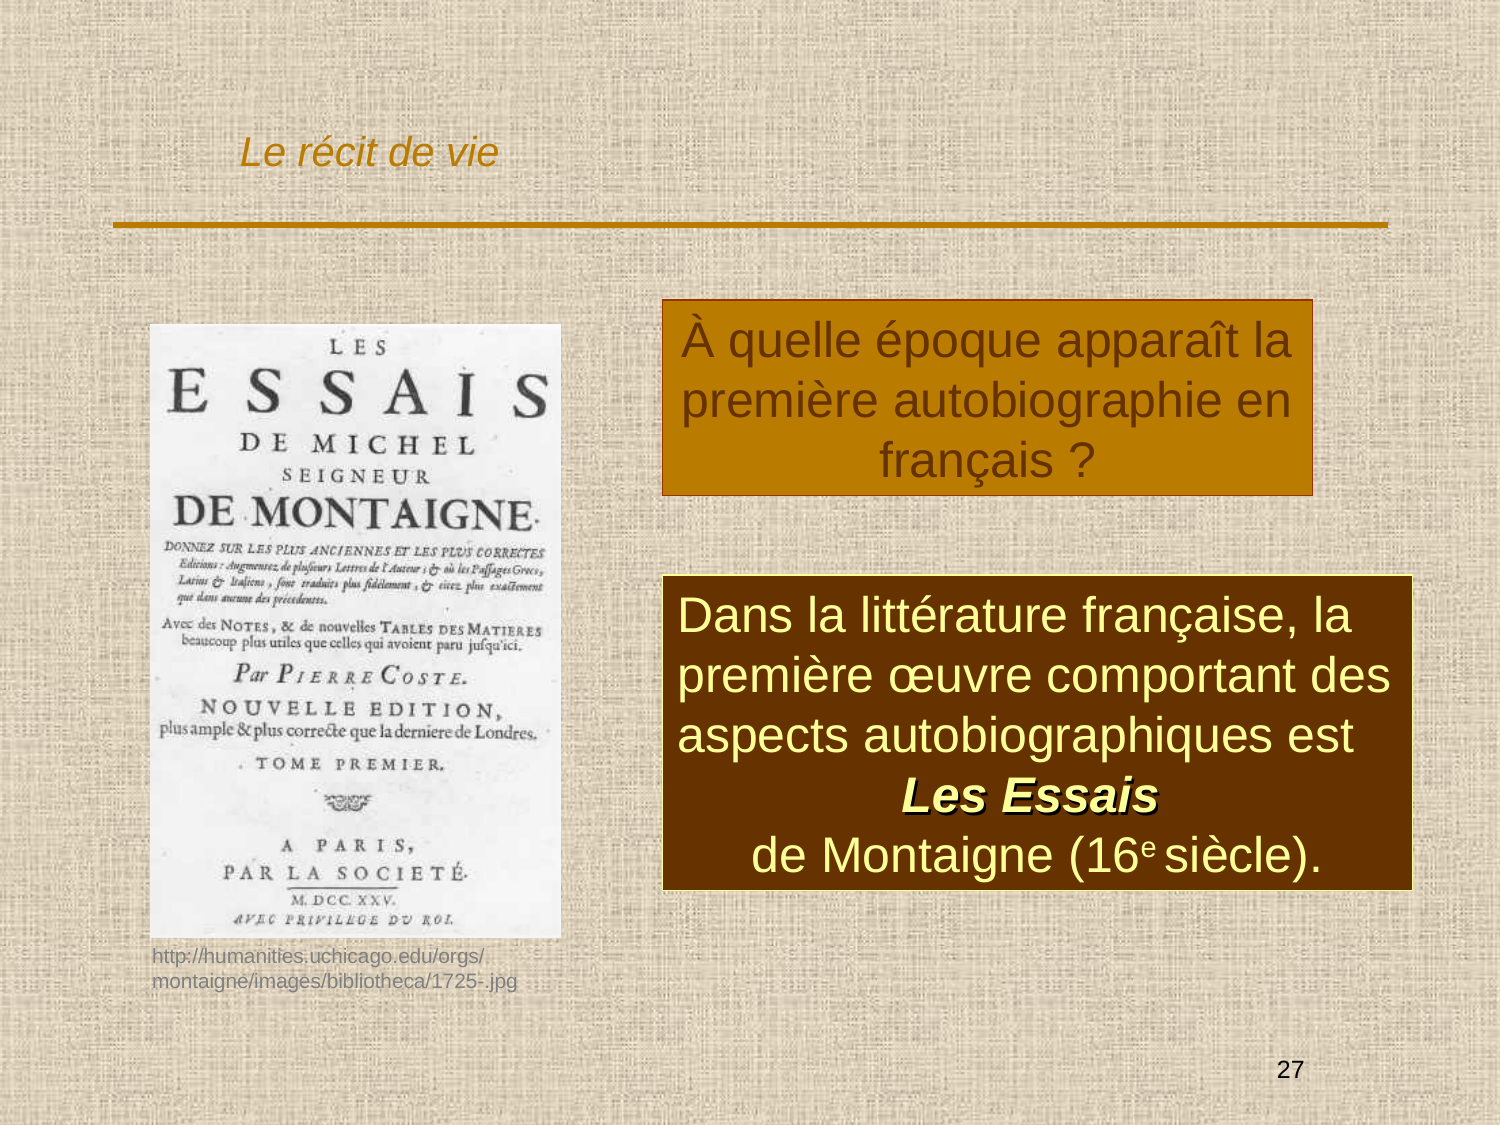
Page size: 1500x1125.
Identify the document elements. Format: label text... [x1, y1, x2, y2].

picture [0, 0, 1500, 1125]
text_box http://humanities.uchicago.edu/orgs/montaigne/images/bibliotheca/1725-.jpg [137, 934, 576, 1001]
text_box À quelle époque apparaît la première autobiographie en français ? [662, 299, 1313, 496]
text_box Dans la littérature française, la première œuvre comportant des aspects autobiographiques est Les Essais de Montaigne (16e siècle). [662, 574, 1413, 891]
text_box Le récit de vie [224, 116, 515, 183]
